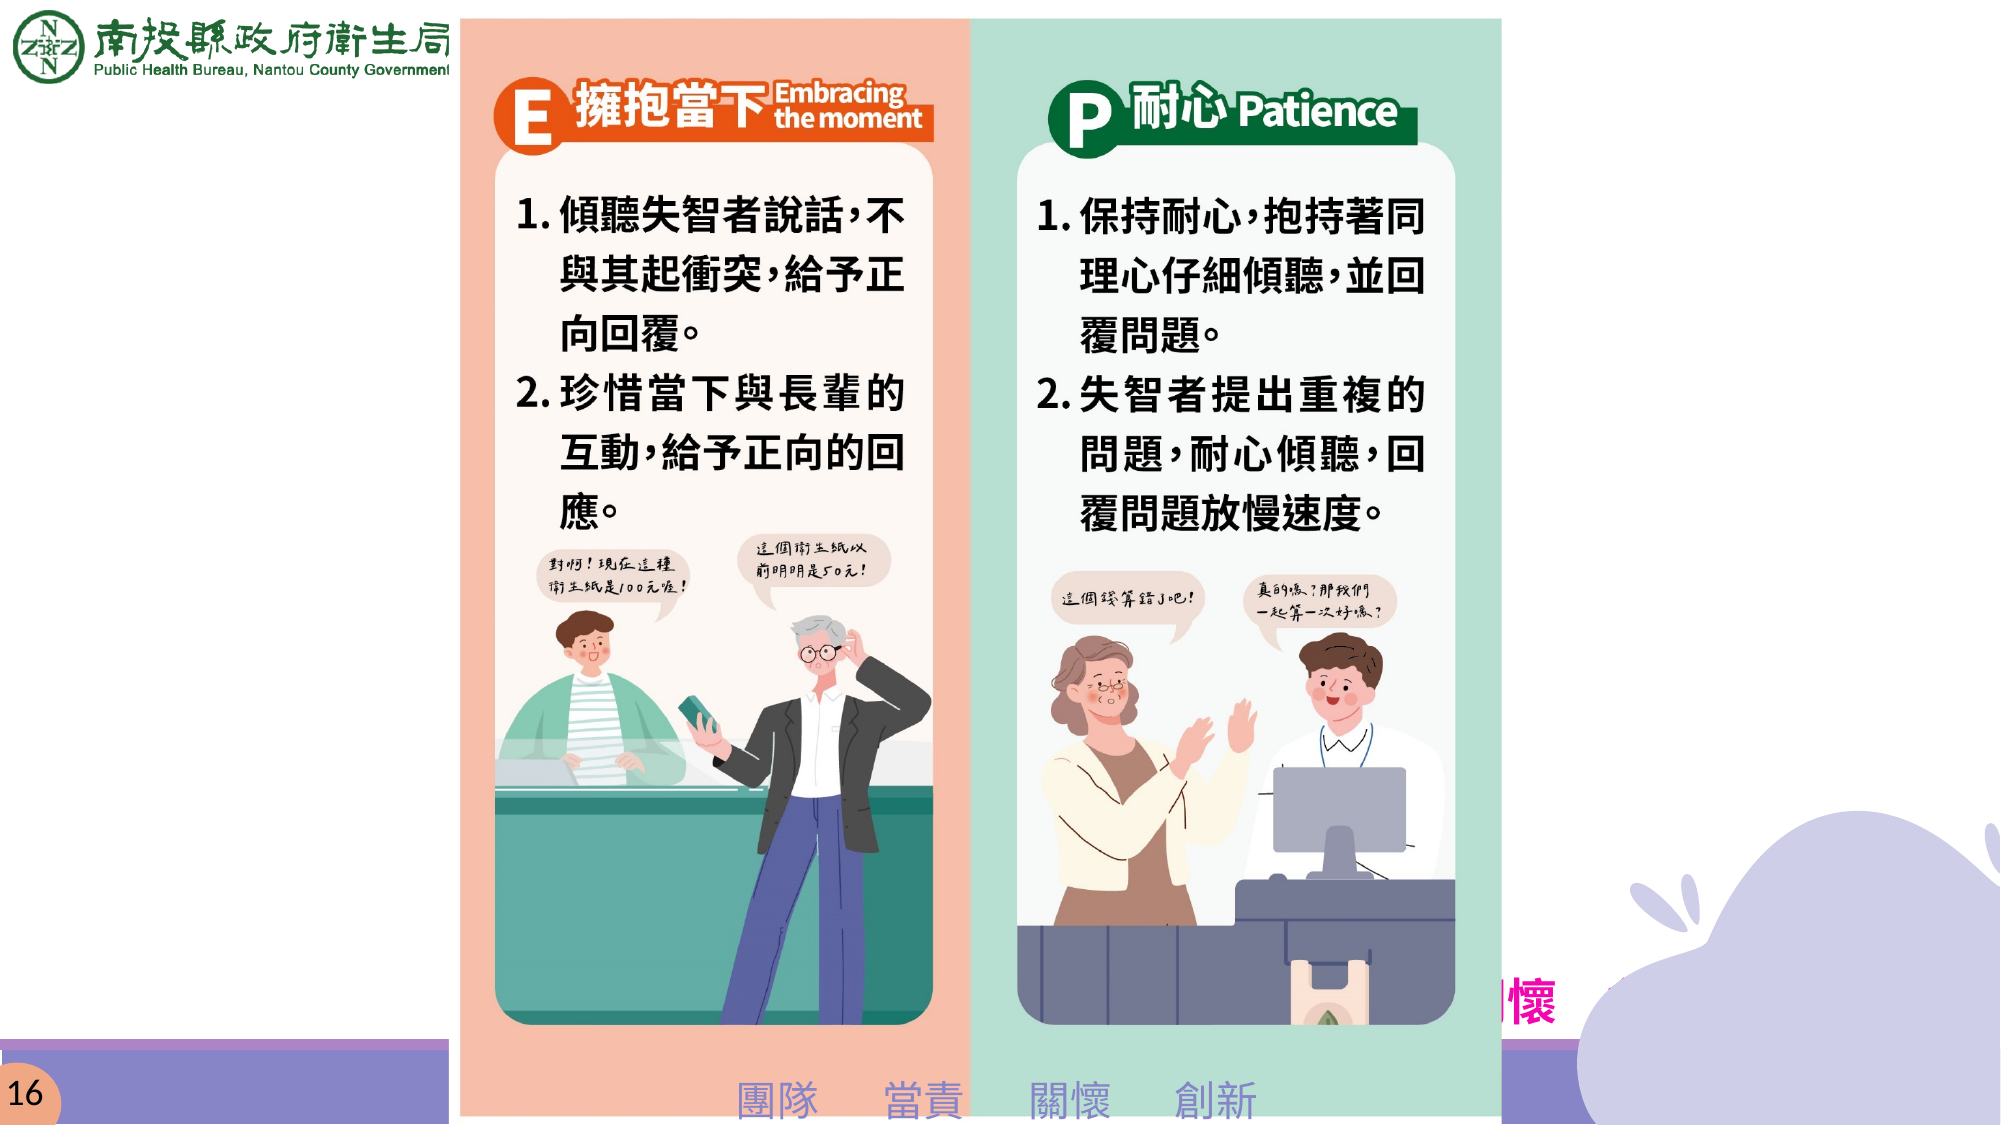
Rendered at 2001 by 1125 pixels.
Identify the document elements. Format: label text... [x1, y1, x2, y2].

picture [13, 10, 1502, 1125]
text_box [1984, 823, 2000, 874]
text_box [1629, 882, 1688, 933]
text_box [1681, 873, 1700, 925]
text_box 16 [0, 1060, 63, 1122]
text_box 團隊 當責 關懷 創新 [720, 1066, 1324, 1125]
text_box [1577, 810, 2000, 1125]
